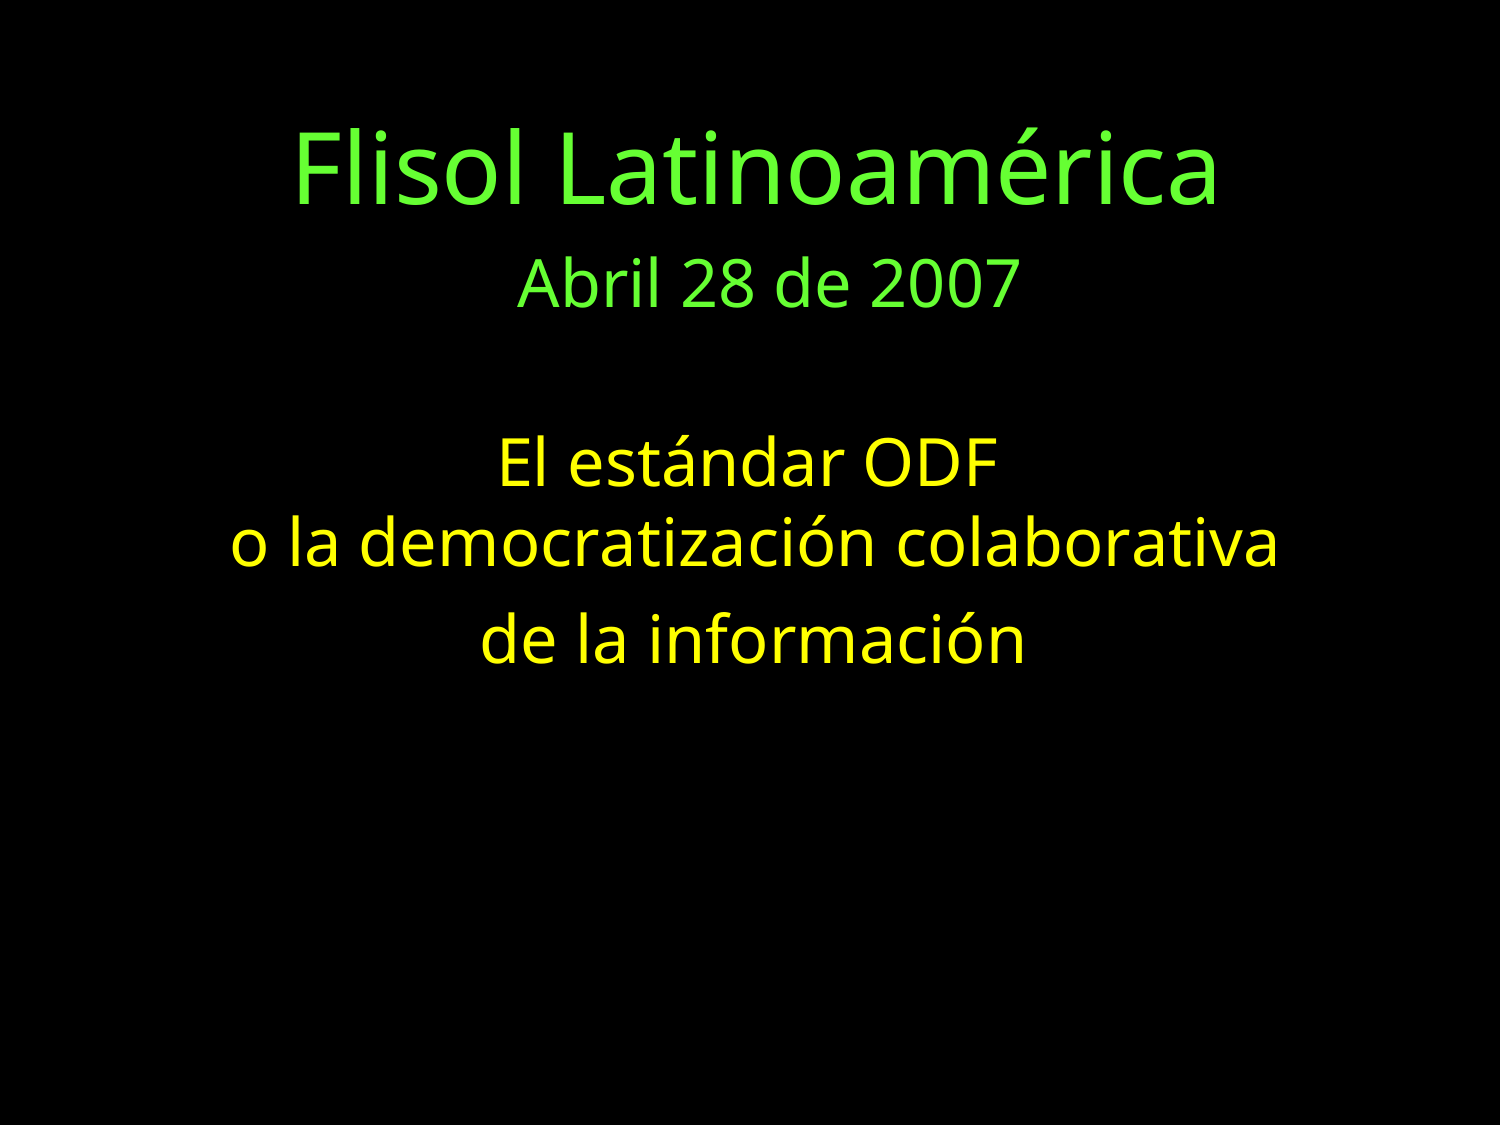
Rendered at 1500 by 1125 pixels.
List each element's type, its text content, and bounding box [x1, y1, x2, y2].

title El estándar ODF o la democratización colaborativa de la información [118, 459, 1394, 688]
subtitle Flisol Latinoamérica Abril 28 de 2007 [137, 96, 1404, 332]
